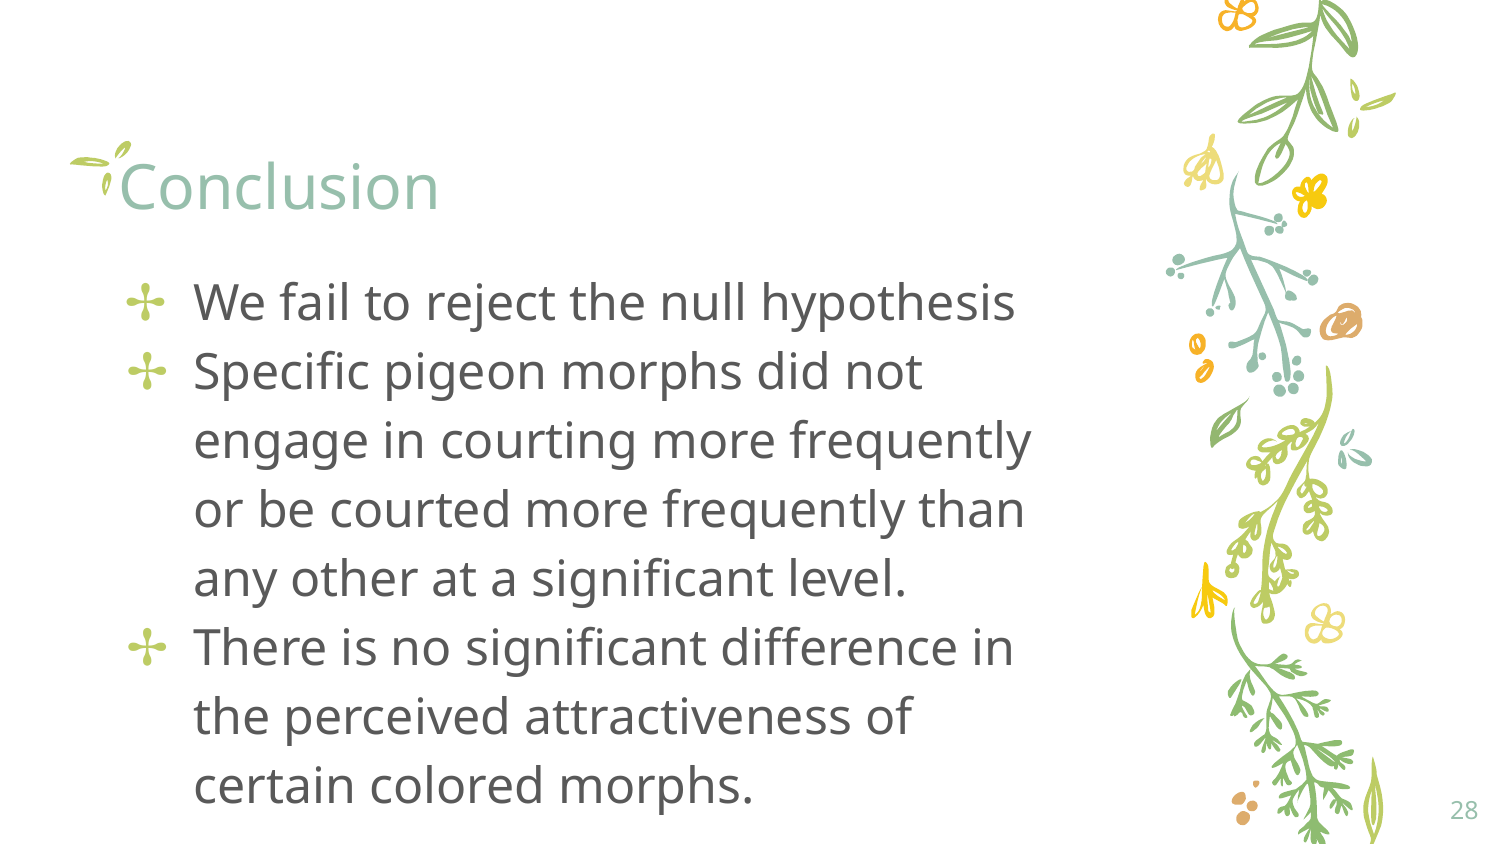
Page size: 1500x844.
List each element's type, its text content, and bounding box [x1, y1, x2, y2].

slide_number <number> [1403, 779, 1494, 844]
title Conclusion [103, 96, 1089, 237]
list We fail to reject the null hypothesis Specific pigeon morphs did not engage in courting more frequently or be courted more frequently than any other at a significant level. There is no significant difference in the perceived attractiveness of certain colored morphs. [103, 246, 1089, 781]
